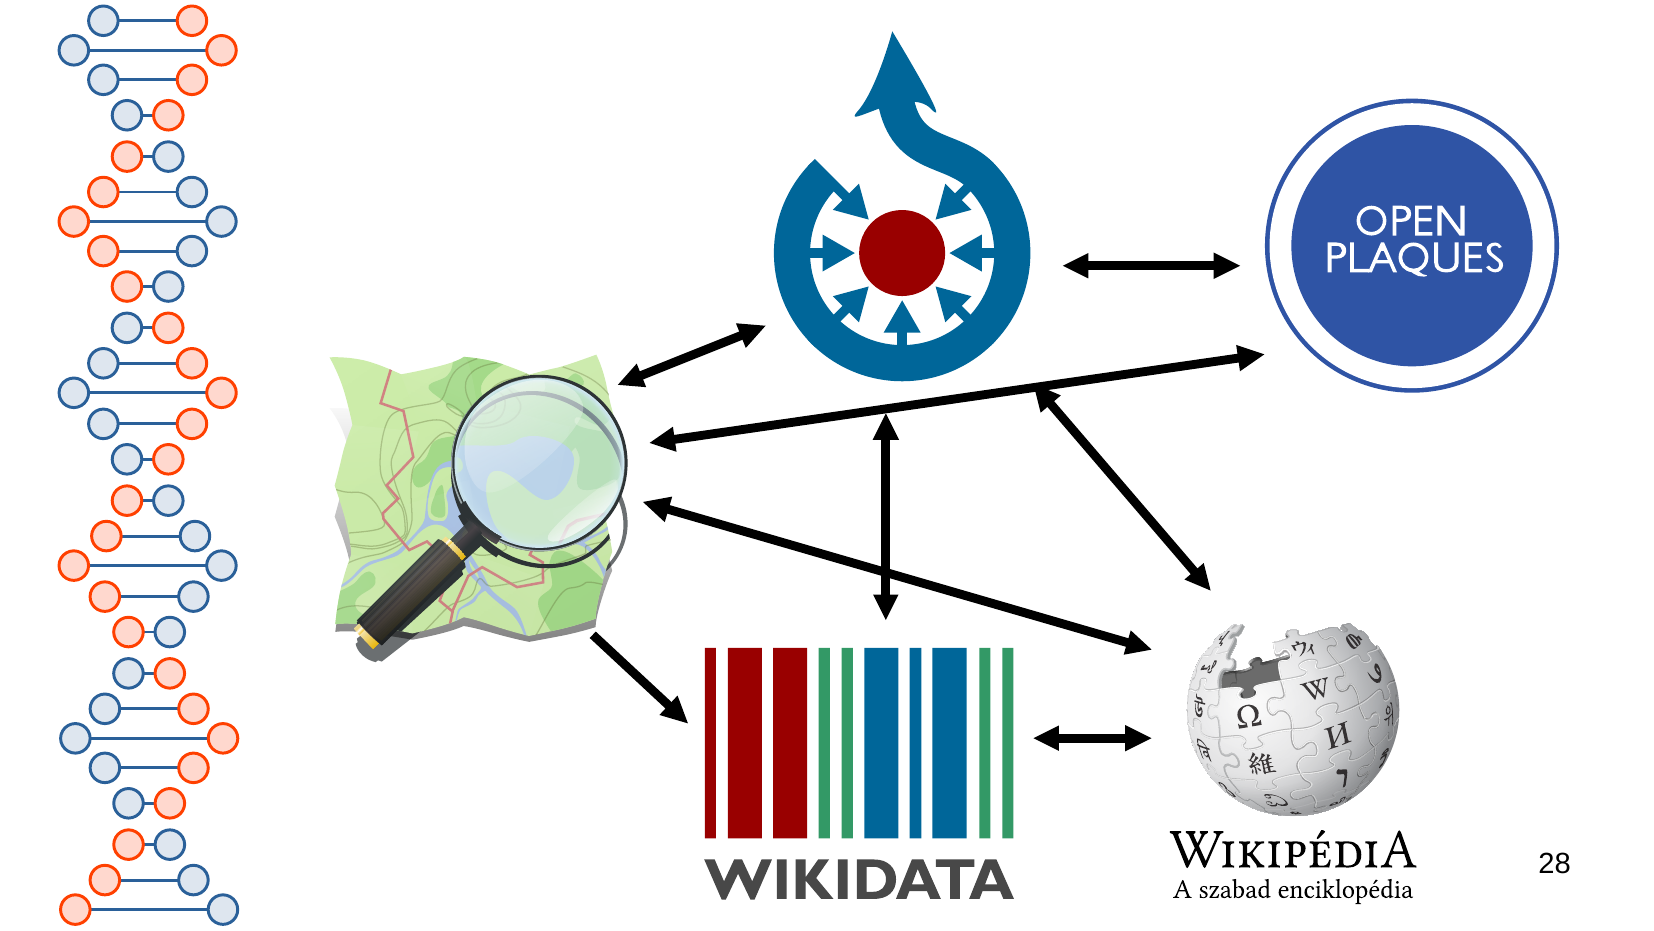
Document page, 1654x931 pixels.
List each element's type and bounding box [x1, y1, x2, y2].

picture [659, 704, 664, 714]
picture [1151, 590, 1435, 916]
picture [318, 354, 643, 680]
picture [770, 30, 1034, 384]
picture [659, 631, 1061, 916]
picture [1264, 98, 1560, 394]
